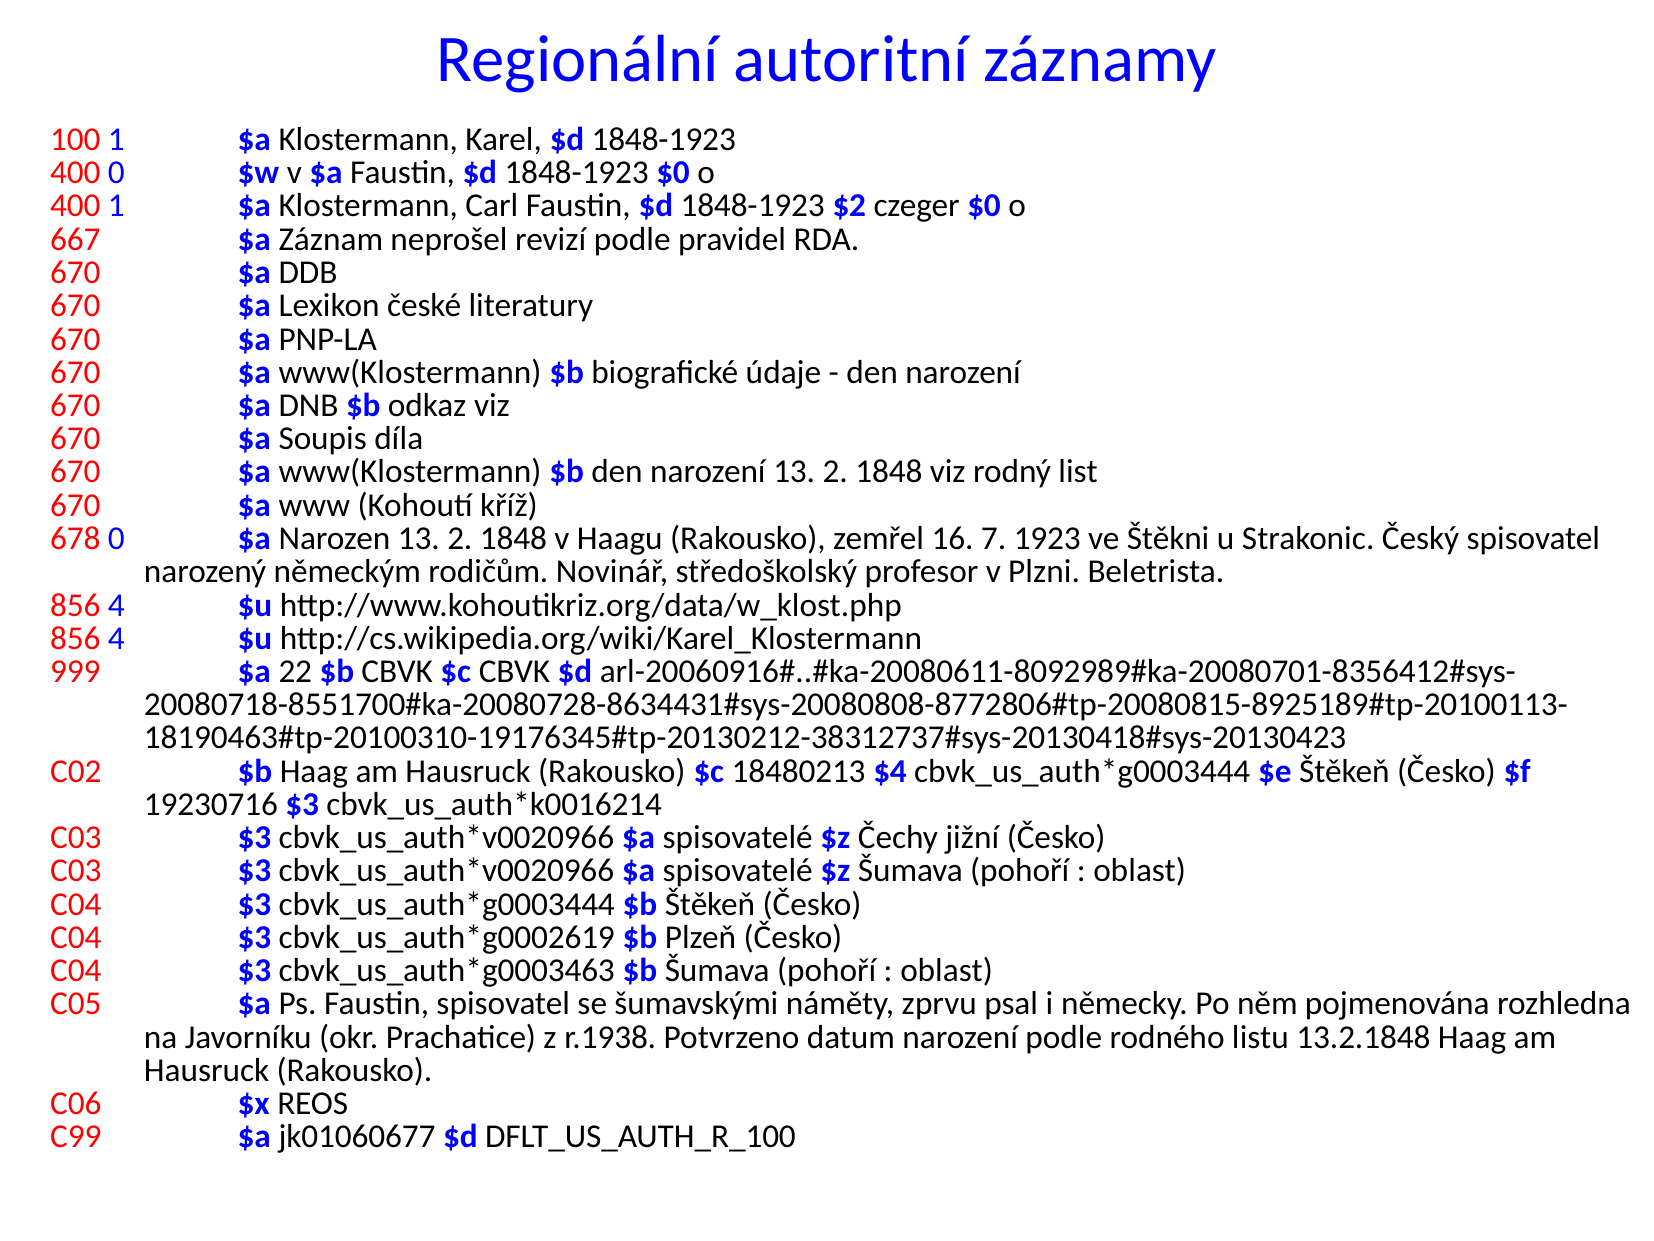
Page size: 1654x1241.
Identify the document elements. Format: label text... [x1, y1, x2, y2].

text_box 100 1 $a Klostermann, Karel, $d 1848-1923 400 0 $w v $a Faustin, $d 1848-1923 $0 o 400 1 $a Klostermann, Carl Faustin, $d 1848-1923 $2 czeger $0 o 667 $a Záznam neprošel revizí podle pravidel RDA. 670 $a DDB 670 $a Lexikon české literatury 670 $a PNP-LA 670 $a www(Klostermann) $b biografické údaje - den narození 670 $a DNB $b odkaz viz 670 $a Soupis díla 670 $a www(Klostermann) $b den narození 13. 2. 1848 viz rodný list 670 $a www (Kohoutí kříž) 678 0 $a Narozen 13. 2. 1848 v Haagu (Rakousko), zemřel 16. 7. 1923 ve Štěkni u Strakonic. Český spisovatel narozený německým rodičům. Novinář, středoškolský profesor v Plzni. Beletrista. 856 4 $u http://www.kohoutikriz.org/data/w_klost.php 856 4 $u http://cs.wikipedia.org/wiki/Karel_Klostermann 999 $a 22 $b CBVK $c CBVK $d arl-20060916#..#ka-20080611-8092989#ka-20080701-8356412#sys-20080718-8551700#ka-20080728-8634431#sys-20080808-8772806#tp-20080815-8925189#tp-20100113-18190463#tp-20100310-19176345#tp-20130212-38312737#sys-20130418#sys-20130423 C02 $b Haag am Hausruck (Rakousko) $c 18480213 $4 cbvk_us_auth*g0003444 $e Štěkeň (Česko) $f 19230716 $3 cbvk_us_auth*k0016214 C03 $3 cbvk_us_auth*v0020966 $a spisovatelé $z Čechy jižní (Česko) C03 $3 cbvk_us_auth*v0020966 $a spisovatelé $z Šumava (pohoří : oblast) C04 $3 cbvk_us_auth*g0003444 $b Štěkeň (Česko) C04 $3 cbvk_us_auth*g0002619 $b Plzeň (Česko) C04 $3 cbvk_us_auth*g0003463 $b Šumava (pohoří : oblast) C05 $a Ps. Faustin, spisovatel se šumavskými náměty, zprvu psal i německy. Po něm pojmenována rozhledna na Javorníku (okr. Prachatice) z r.1938. Potvrzeno datum narození podle rodného listu 13.2.1848 Haag am Hausruck (Rakousko). C06 $x REOS C99 $a jk01060677 $d DFLT_US_AUTH_R_100 [35, 118, 1654, 1241]
title Regionální autoritní záznamy [82, 0, 1571, 130]
